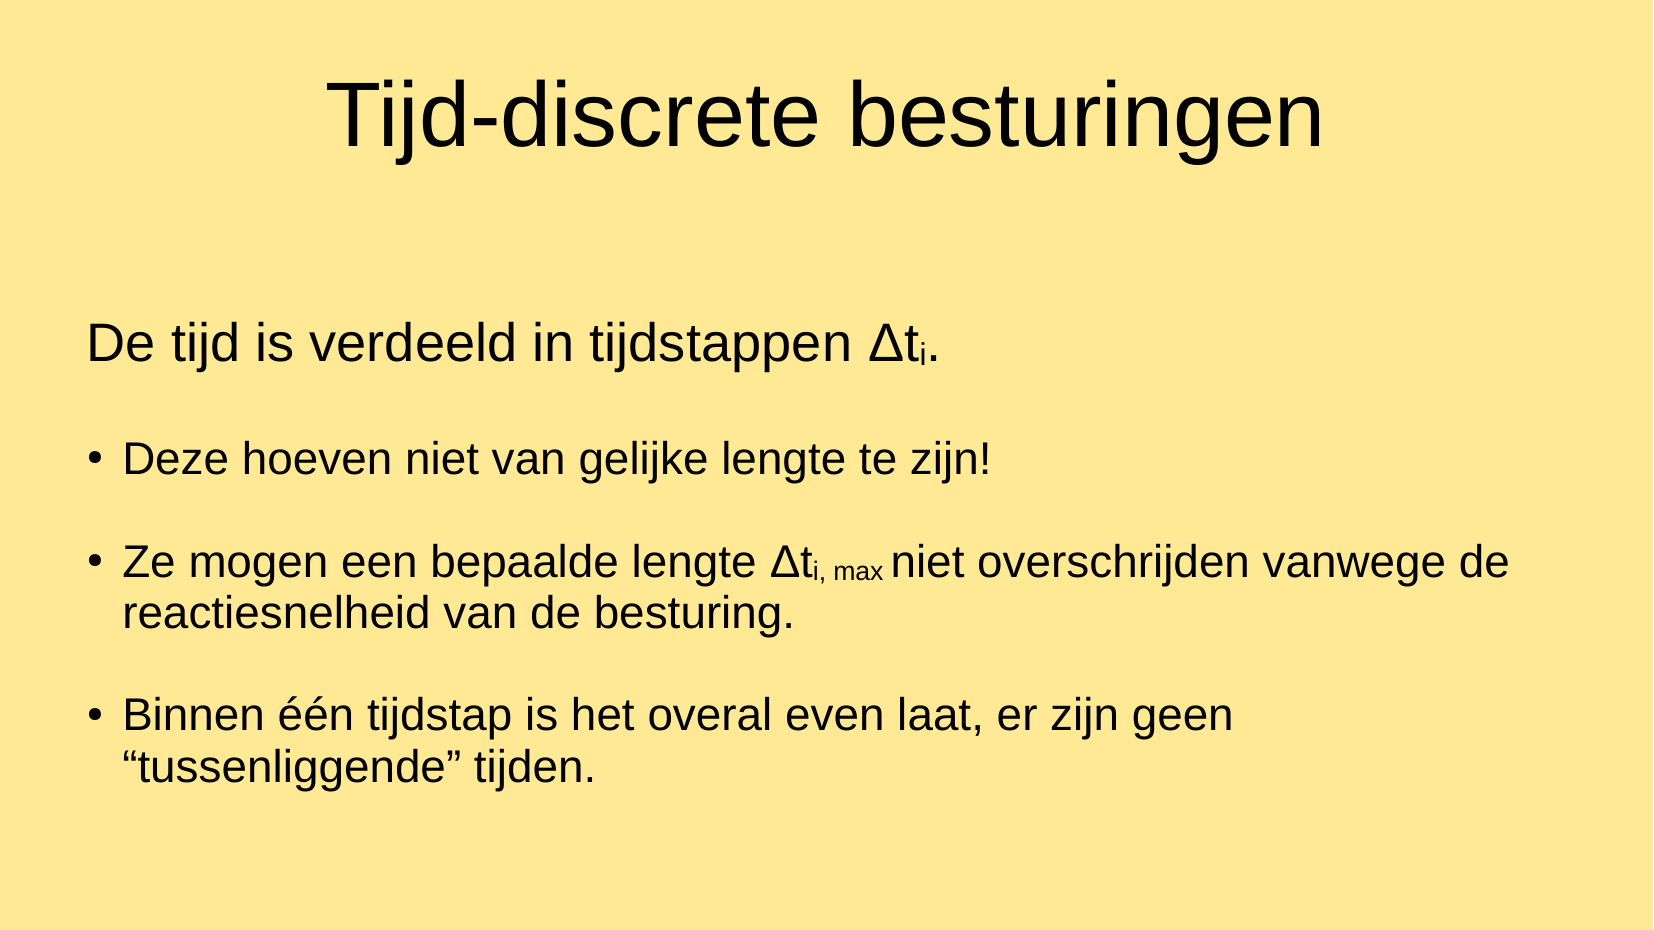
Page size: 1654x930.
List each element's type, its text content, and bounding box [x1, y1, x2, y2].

title Tijd-discrete besturingen [82, 37, 1571, 193]
subtitle De tijd is verdeeld in tijdstappen Δti. Deze hoeven niet van gelijke lengte te zijn! Ze mogen een bepaalde lengte Δti, max niet overschrijden vanwege de reactiesnelheid van de besturing. Binnen één tijdstap is het overal even laat, er zijn geen “tussenliggende” tijden. [86, 215, 1575, 889]
